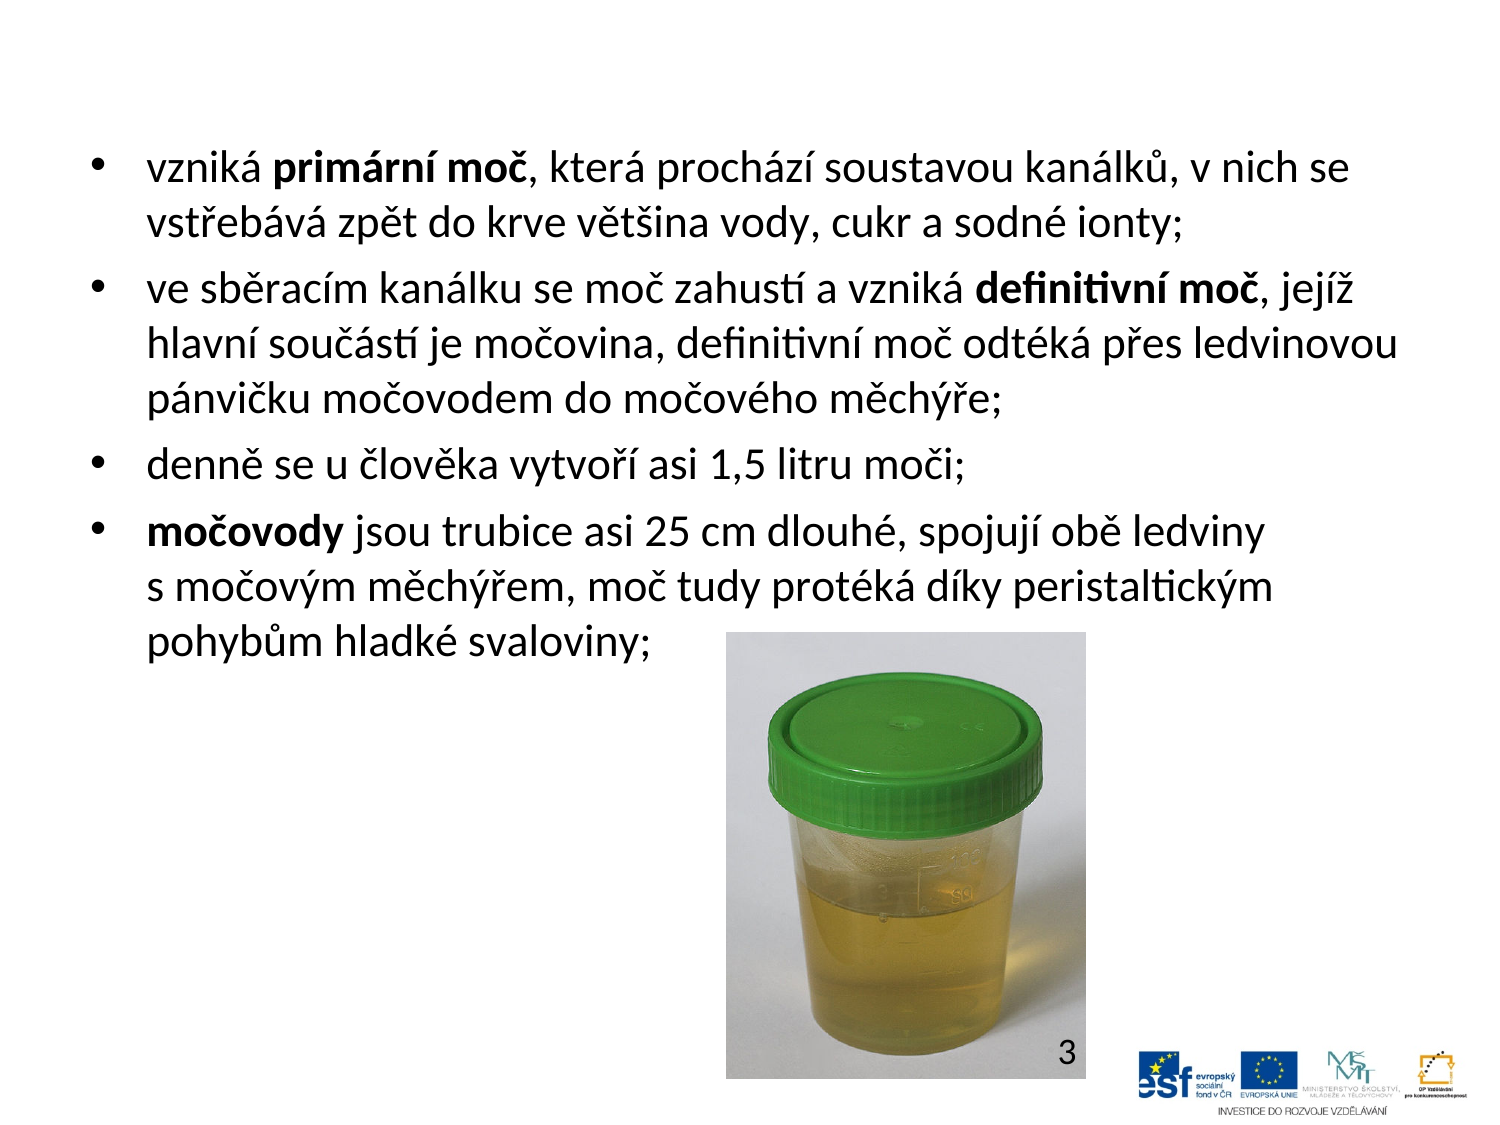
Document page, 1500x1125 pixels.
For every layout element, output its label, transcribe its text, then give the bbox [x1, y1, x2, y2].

list vzniká primární moč, která prochází soustavou kanálků, v nich se vstřebává zpět do krve většina vody, cukr a sodné ionty; ve sběracím kanálku se moč zahustí a vzniká definitivní moč, jejíž hlavní součástí je močovina, definitivní moč odtéká přes ledvinovou pánvičku močovodem do močového měchýře; denně se u člověka vytvoří asi 1,5 litru moči; močovody jsou trubice asi 25 cm dlouhé, spojují obě ledviny s močovým měchýřem, moč tudy protéká díky peristaltickým pohybům hladké svaloviny; [75, 128, 1426, 872]
text_box 3 [1042, 1019, 1102, 1080]
picture [1125, 1035, 1476, 1125]
picture [726, 632, 1086, 1079]
